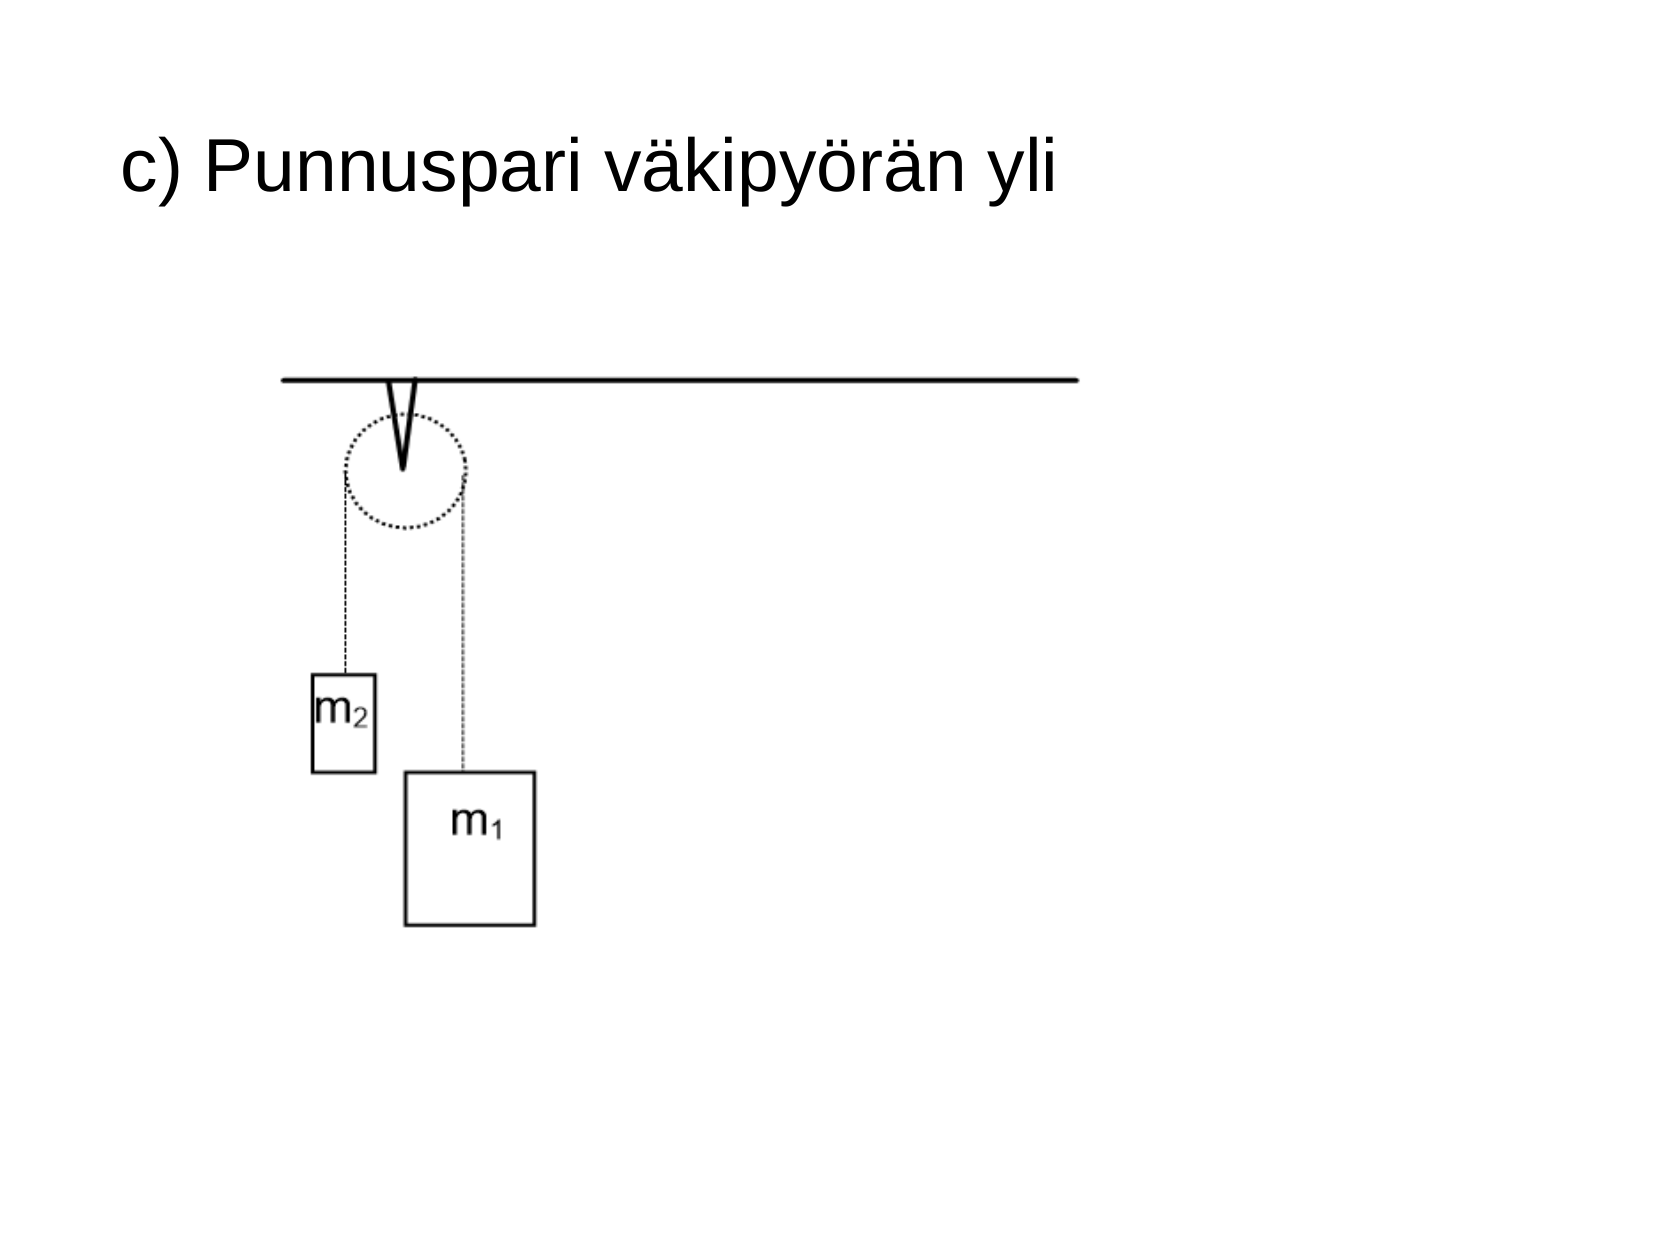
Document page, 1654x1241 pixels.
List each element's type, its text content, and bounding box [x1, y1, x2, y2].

text_box c) Punnuspari väkipyörän yli [105, 117, 1335, 306]
picture [189, 305, 1181, 997]
